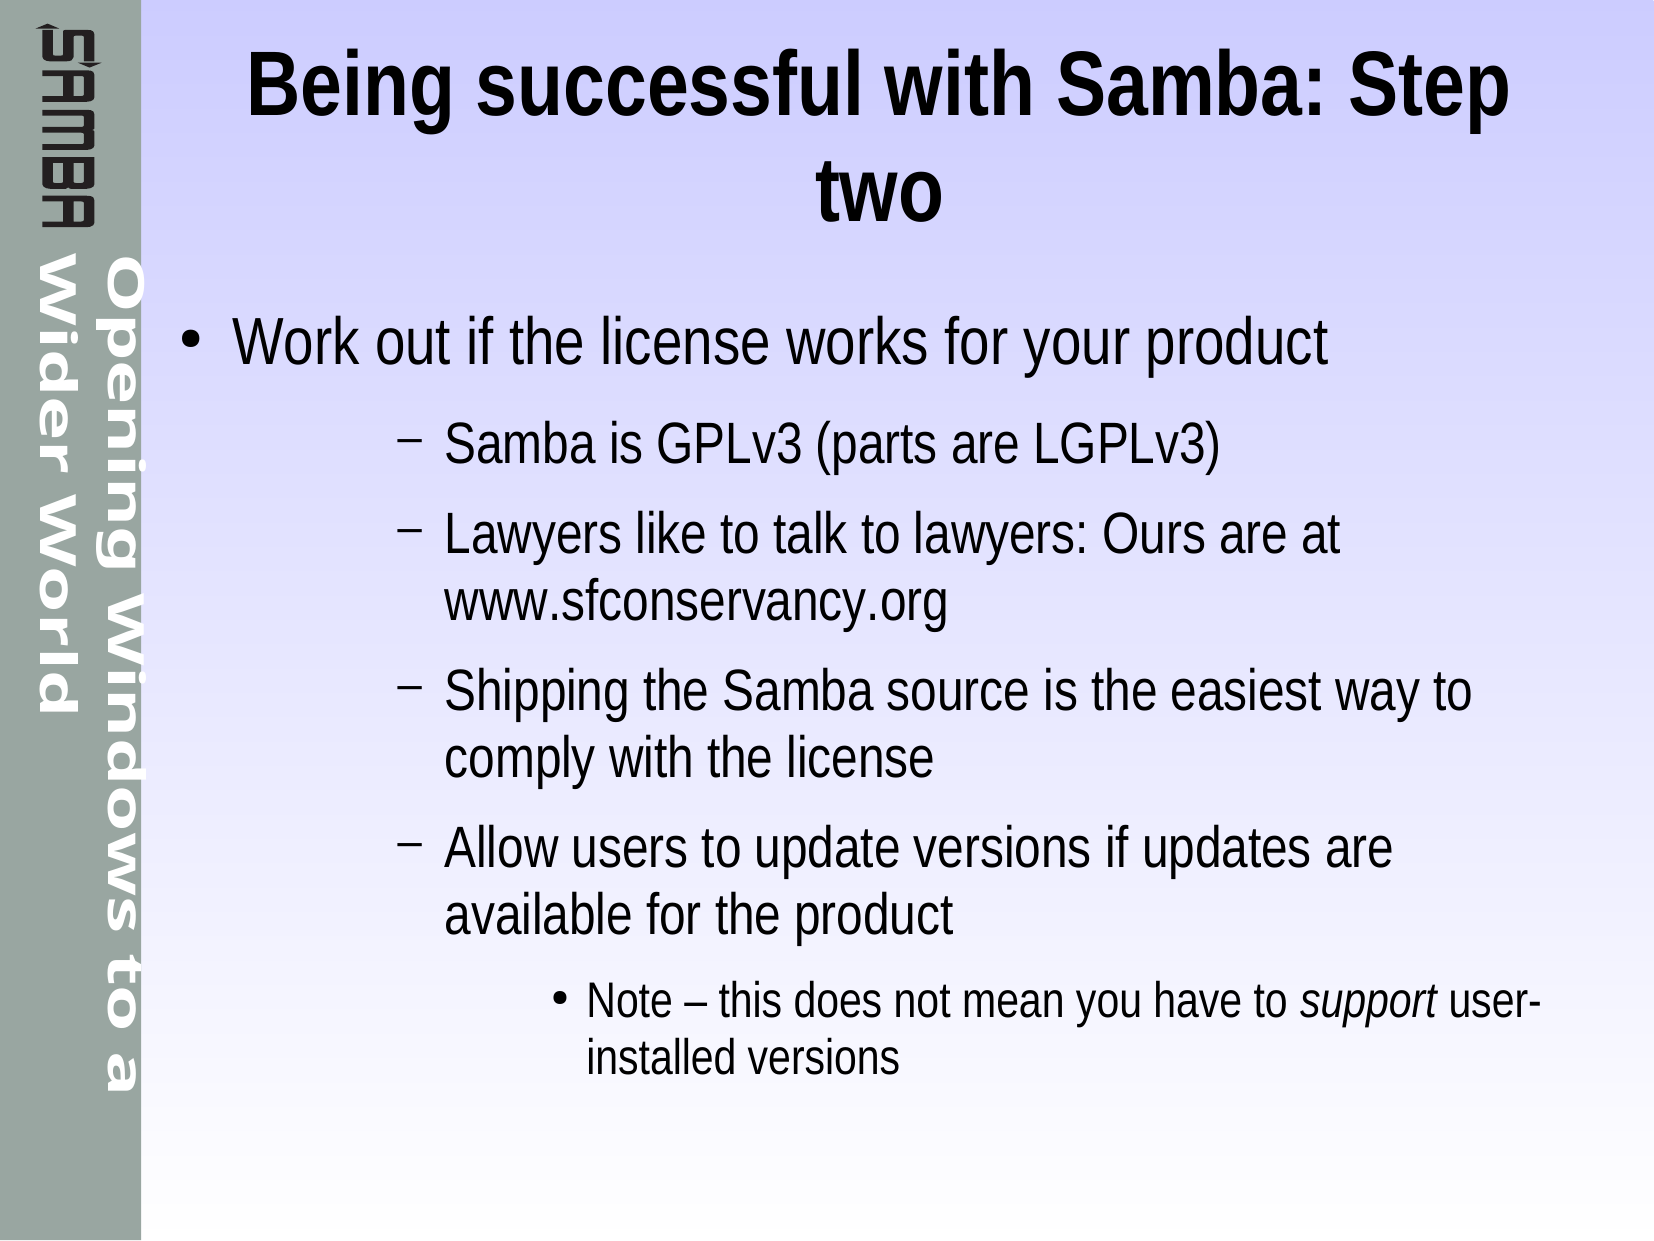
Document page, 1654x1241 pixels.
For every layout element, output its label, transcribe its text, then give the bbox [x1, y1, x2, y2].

title Being successful with Samba: Step two [173, 31, 1586, 240]
list Work out if the license works for your product Samba is GPLv3 (parts are LGPLv3) Lawyers like to talk to lawyers: Ours are at www.sfconservancy.org Shipping the Samba source is the easiest way to comply with the license Allow users to update versions if updates are available for the product Note – this does not mean you have to support user-installed versions [161, 302, 1574, 1211]
